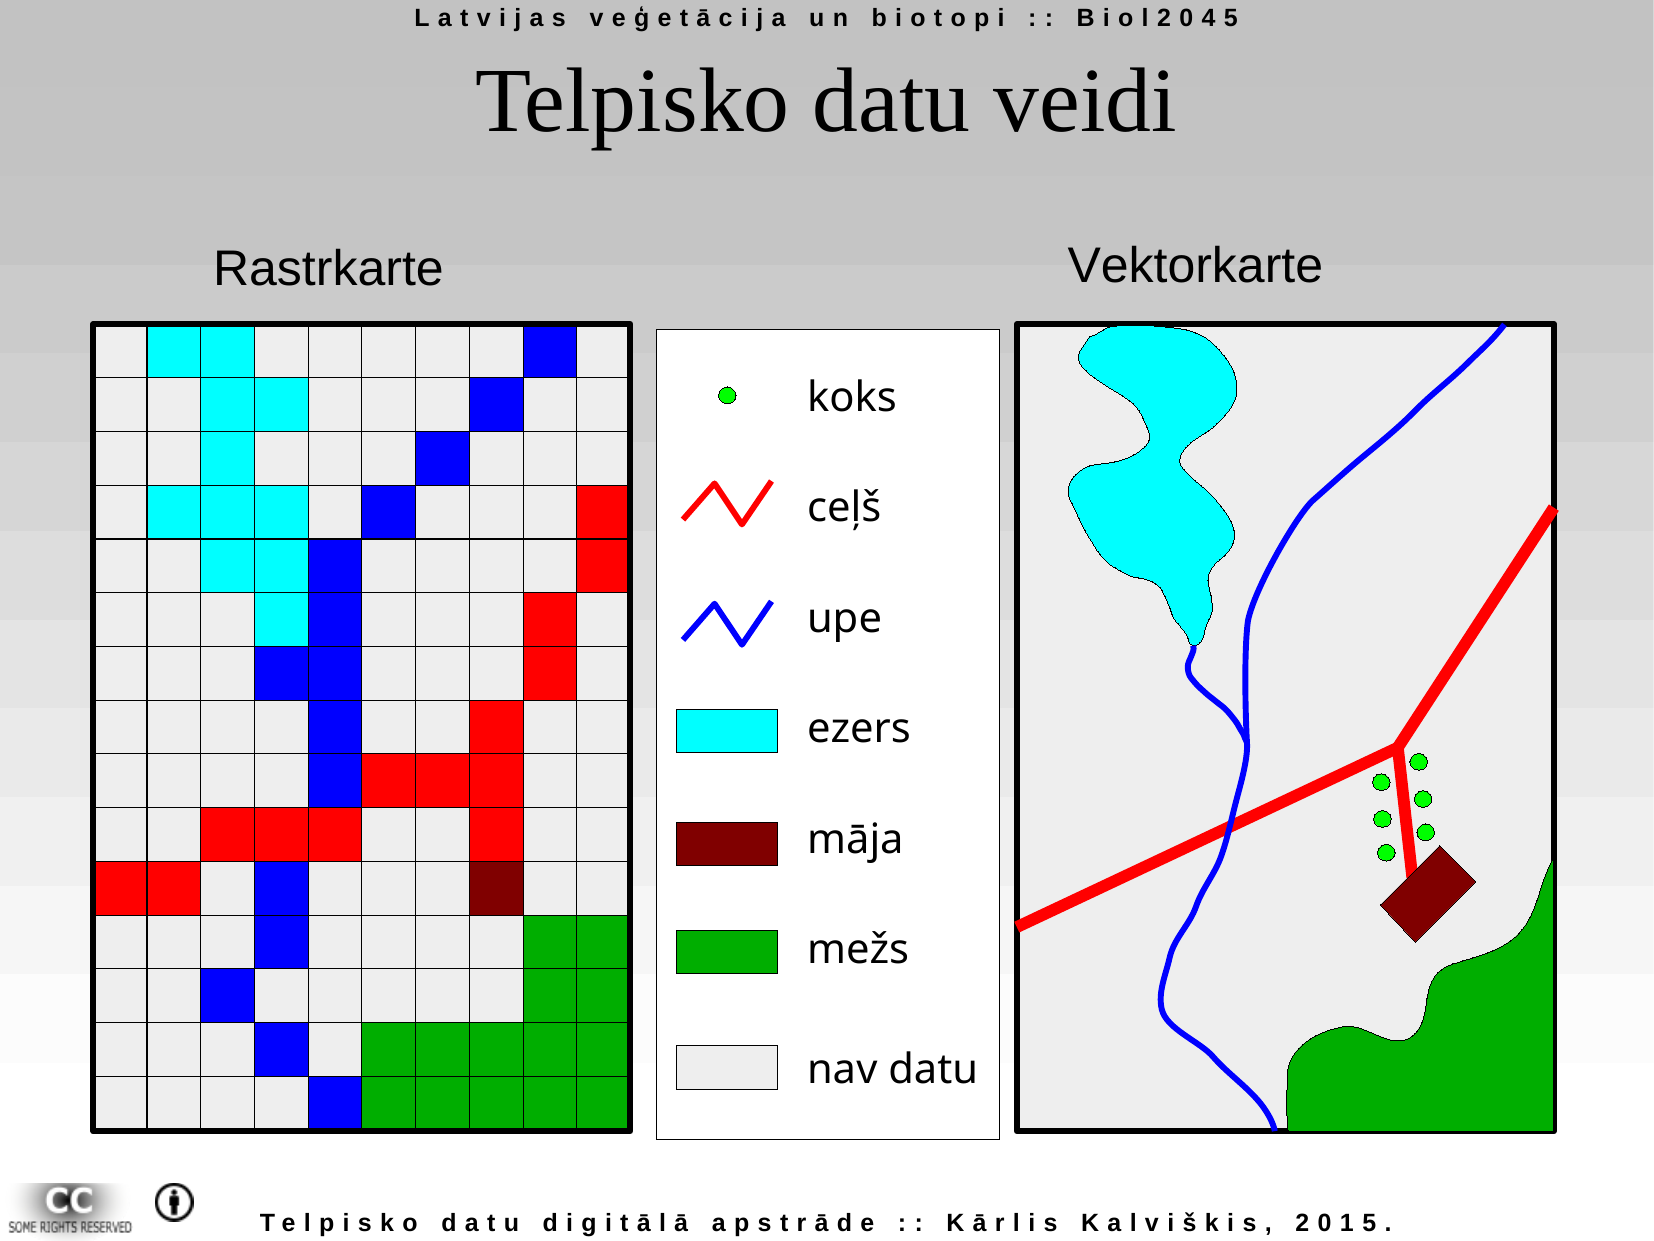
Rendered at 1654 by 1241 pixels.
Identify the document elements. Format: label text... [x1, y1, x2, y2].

text_box ceļš [806, 481, 881, 530]
text_box koks [806, 370, 894, 419]
text_box [1164, 519, 1555, 1132]
text_box nav datu [806, 1043, 975, 1092]
text_box Rastrkarte [213, 239, 444, 296]
text_box [1016, 323, 1501, 920]
text_box Vektorkarte [1067, 237, 1324, 294]
text_box ezers [806, 702, 908, 751]
text_box [1016, 838, 1271, 1132]
text_box māja [806, 812, 901, 862]
text_box [656, 329, 1000, 1140]
text_box mežs [806, 923, 907, 972]
title Telpisko datu veidi [29, 49, 1625, 296]
text_box [96, 327, 627, 1128]
text_box [1236, 323, 1555, 816]
picture [0, 0, 1654, 1241]
text_box upe [806, 591, 879, 641]
